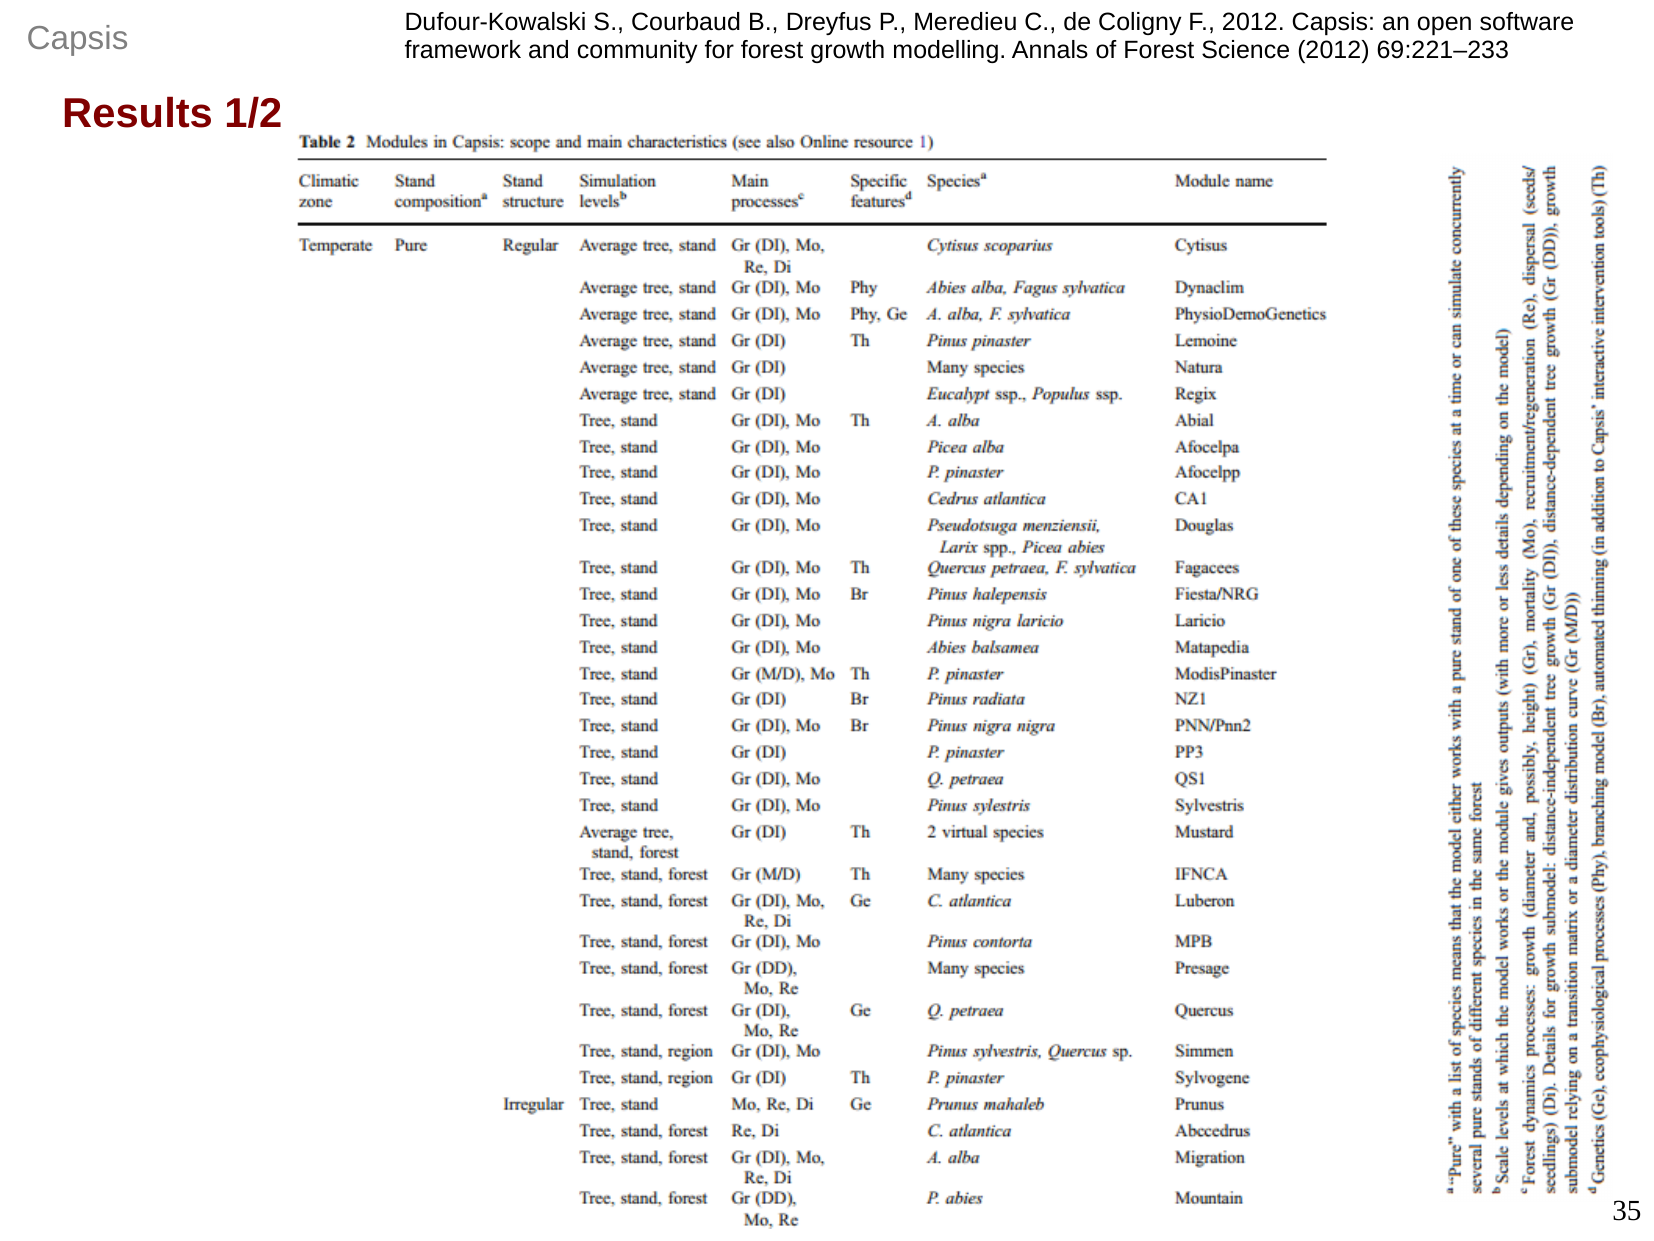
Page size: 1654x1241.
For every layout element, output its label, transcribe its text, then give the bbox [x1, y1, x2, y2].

text_box Capsis [11, 11, 426, 64]
text_box Results 1/2 [47, 82, 1418, 144]
text_box Dufour-Kowalski S., Courbaud B., Dreyfus P., Meredieu C., de Coligny F., 2012. Capsis: an open software framework and community for forest growth modelling. Annals of Forest Science (2012) 69:221–233 [389, 0, 1595, 71]
picture [1440, 153, 1613, 1202]
picture [295, 129, 1341, 1229]
